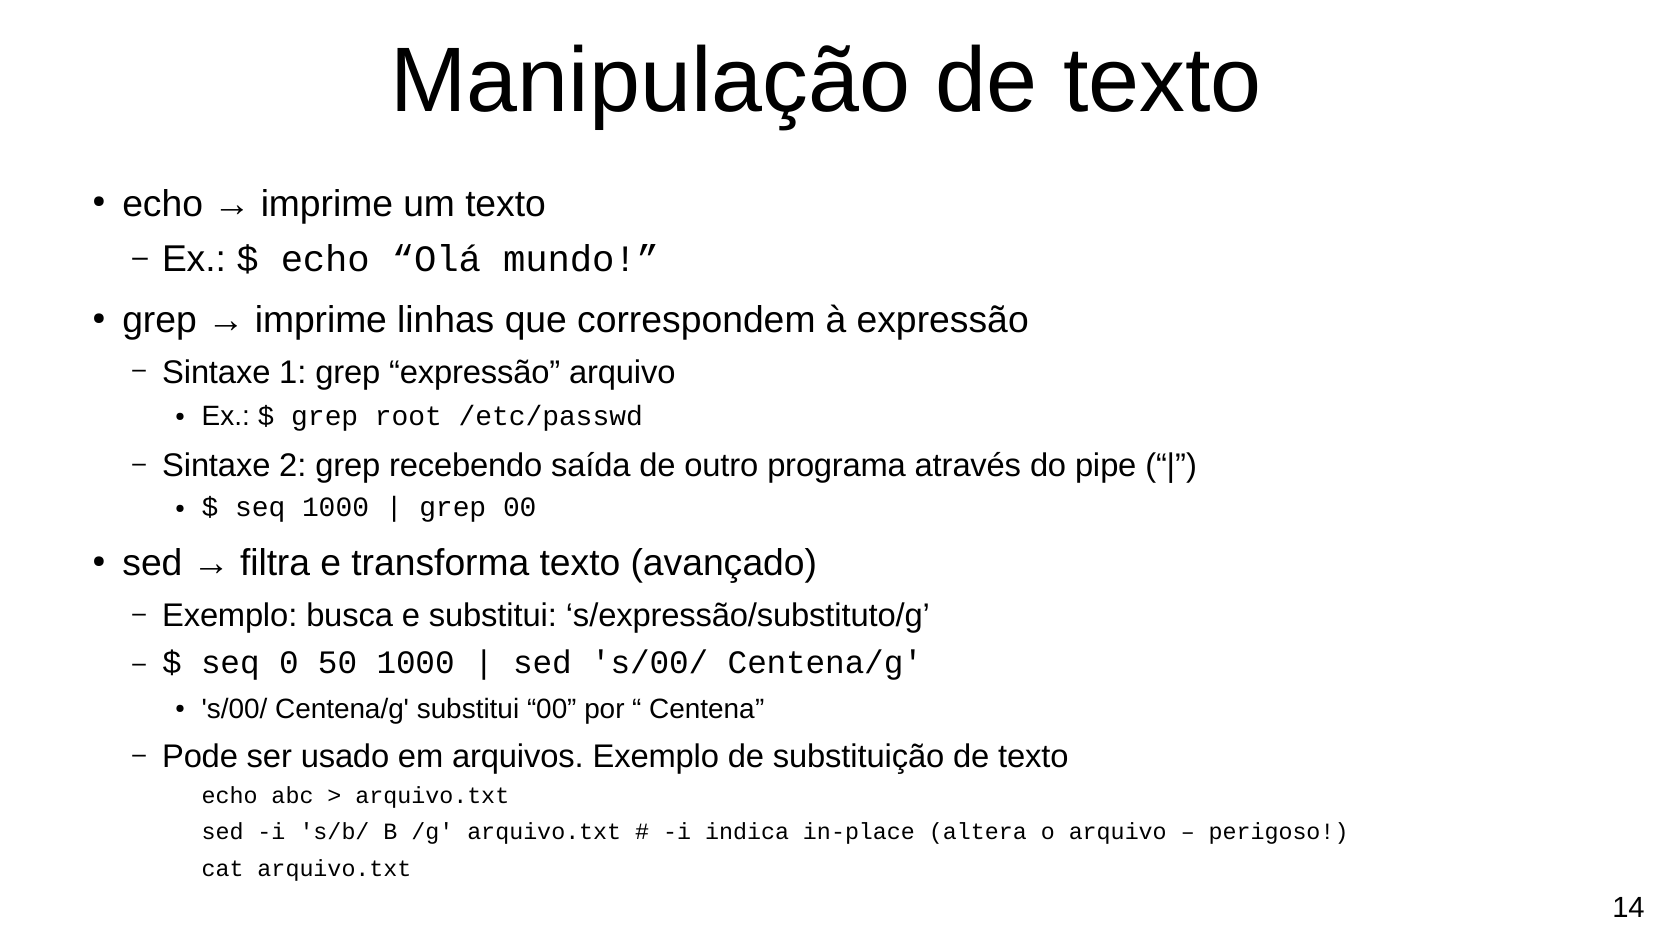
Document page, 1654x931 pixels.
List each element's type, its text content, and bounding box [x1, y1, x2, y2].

list echo → imprime um texto Ex.: $ echo “Olá mundo!” grep → imprime linhas que correspondem à expressão Sintaxe 1: grep “expressão” arquivo Ex.: $ grep root /etc/passwd Sintaxe 2: grep recebendo saída de outro programa através do pipe (“|”) $ seq 1000 | grep 00 sed → filtra e transforma texto (avançado) Exemplo: busca e substitui: ‘s/expressão/substituto/g’ $ seq 0 50 1000 | sed 's/00/ Centena/g' 's/00/ Centena/g' substitui “00” por “ Centena” Pode ser usado em arquivos. Exemplo de substituição de texto echo abc > arquivo.txt sed -i 's/b/ B /g' arquivo.txt # -i indica in-place (altera o arquivo – perigoso!) cat arquivo.txt [82, 182, 1571, 886]
title Manipulação de texto [82, 1, 1571, 157]
